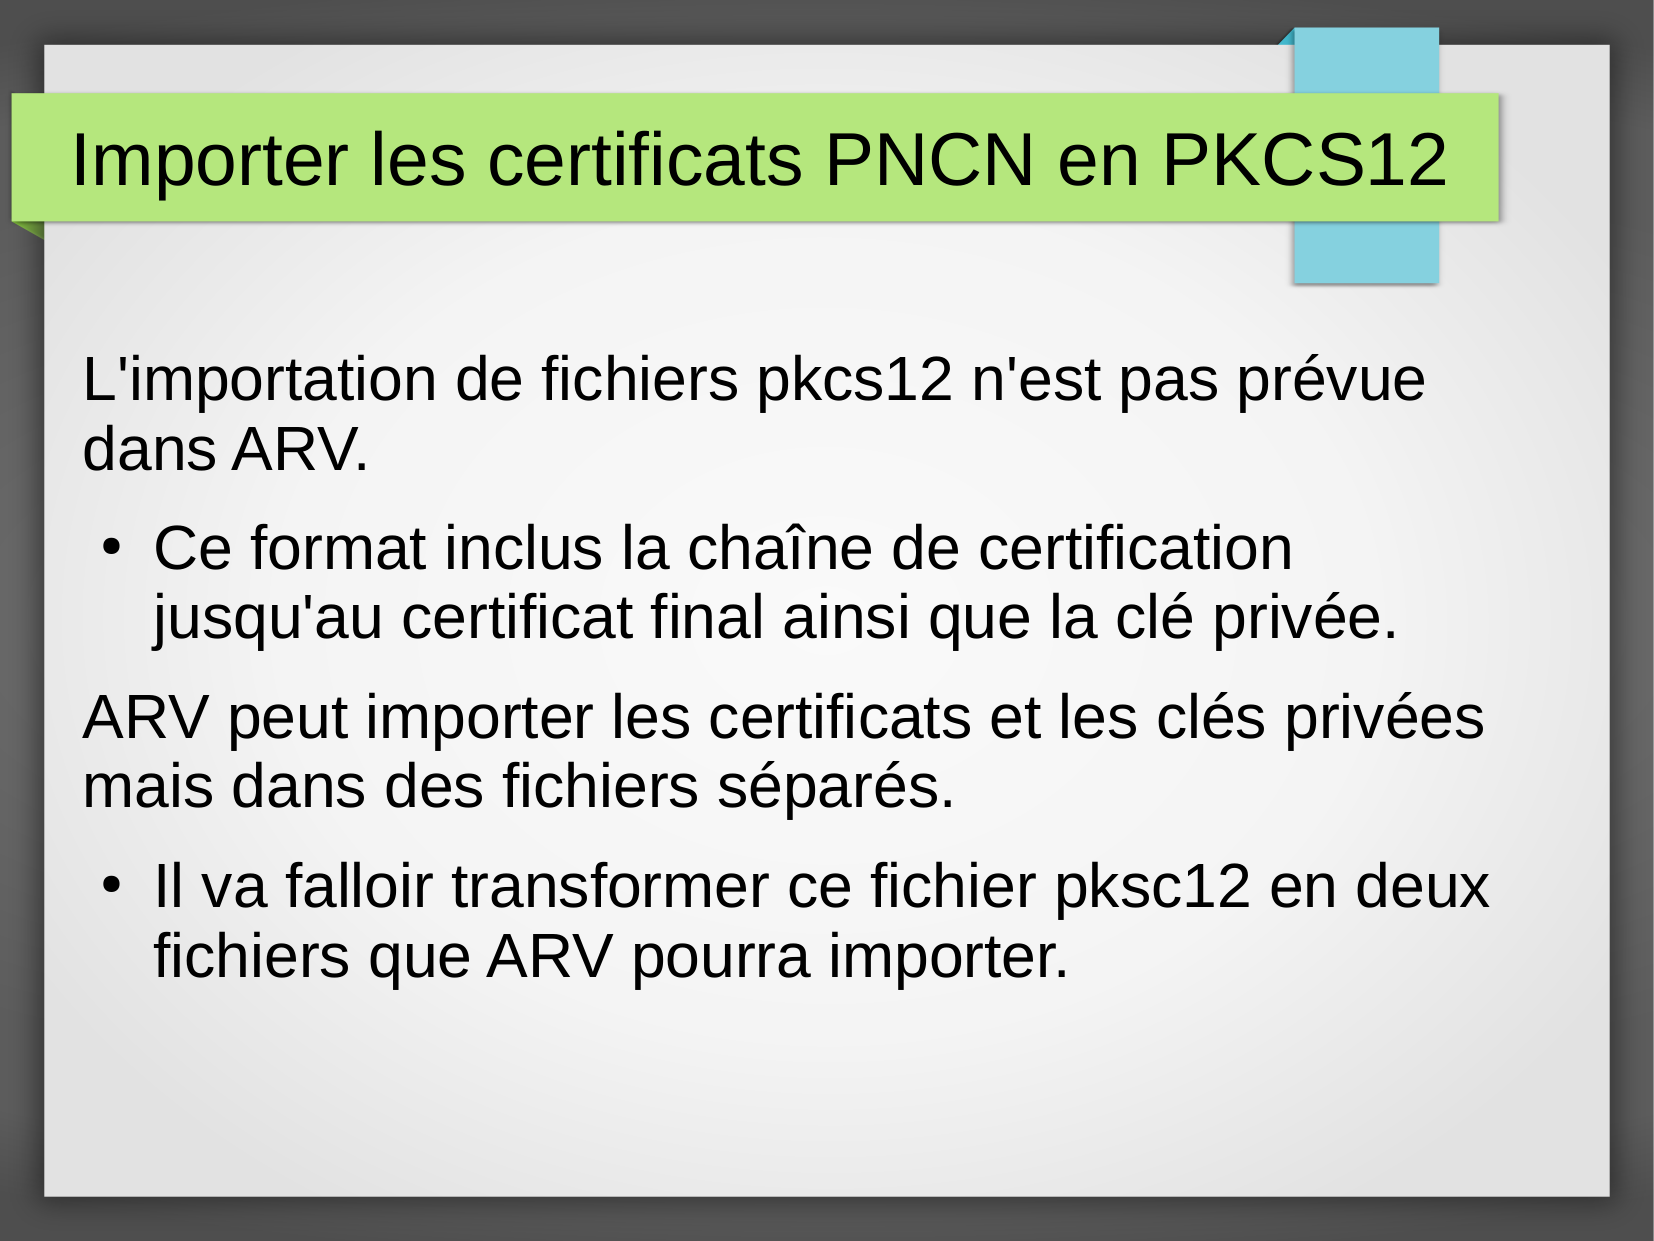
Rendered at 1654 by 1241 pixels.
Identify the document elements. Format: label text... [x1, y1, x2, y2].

list L'importation de fichiers pkcs12 n'est pas prévue dans ARV. Ce format inclus la chaîne de certification jusqu'au certificat final ainsi que la clé privée. ARV peut importer les certificats et les clés privées mais dans des fichiers séparés. Il va falloir transformer ce fichier pksc12 en deux fichiers que ARV pourra importer. [82, 343, 1538, 1063]
title Importer les certificats PNCN en PKCS12 [70, 75, 1477, 244]
picture [0, 0, 1654, 1241]
